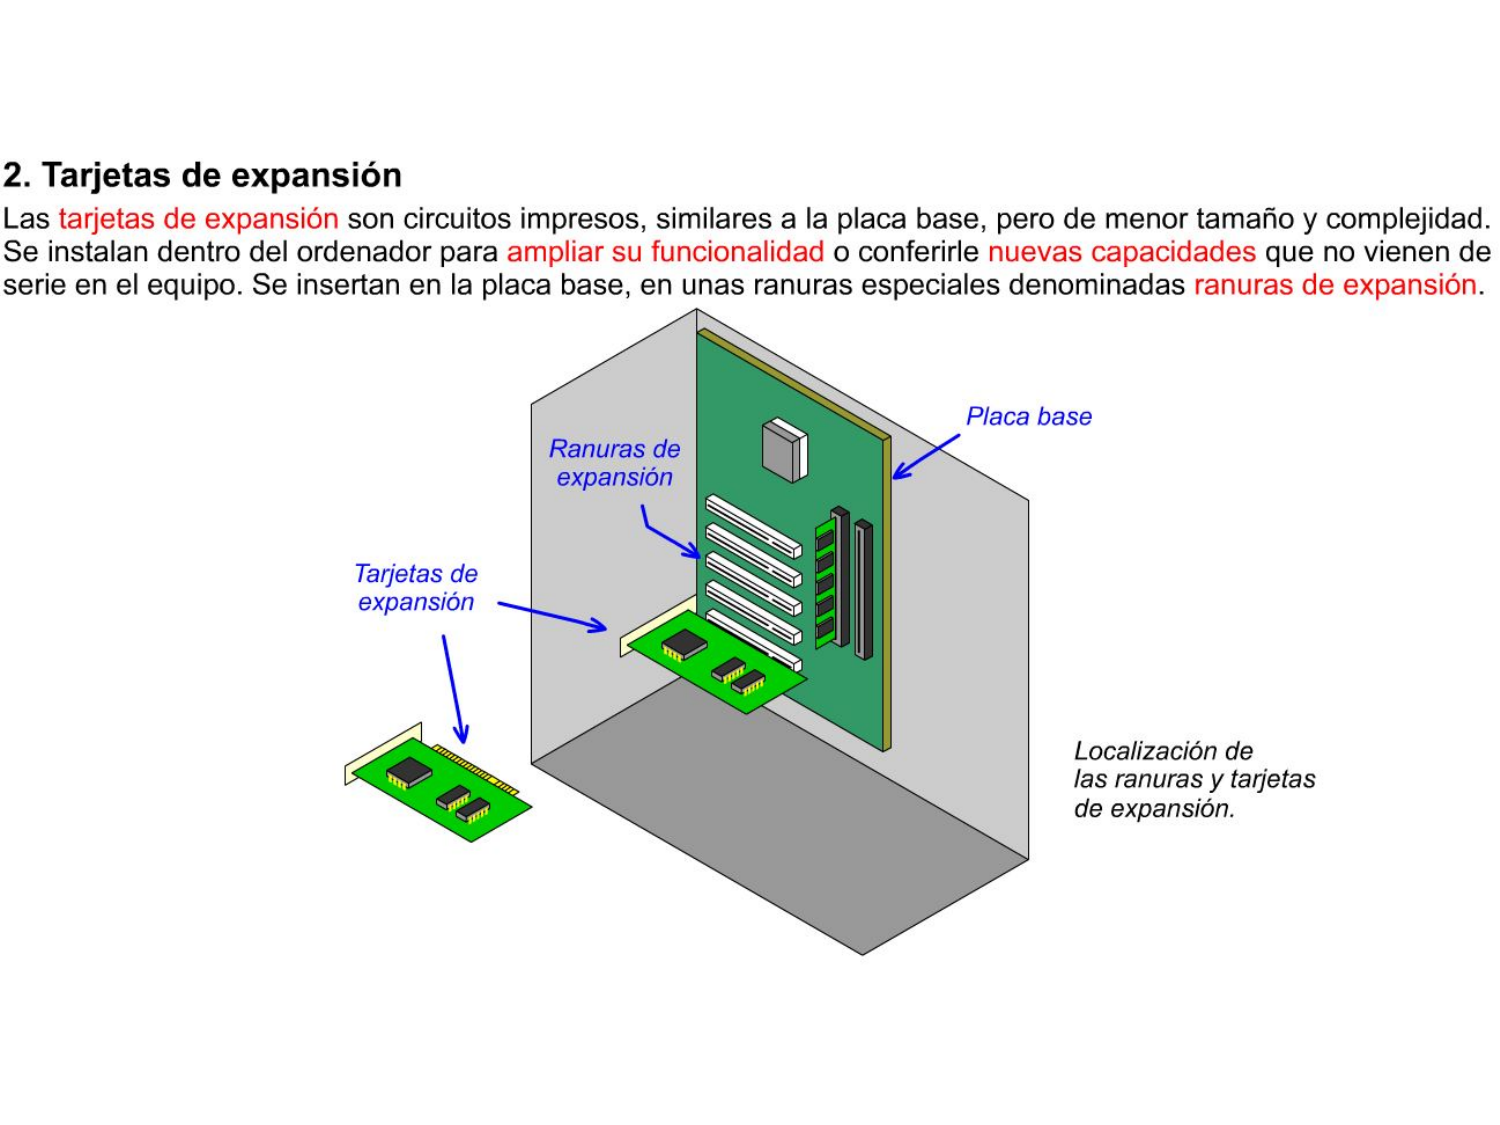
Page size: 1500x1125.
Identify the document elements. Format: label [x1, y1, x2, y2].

picture [0, 149, 1500, 976]
